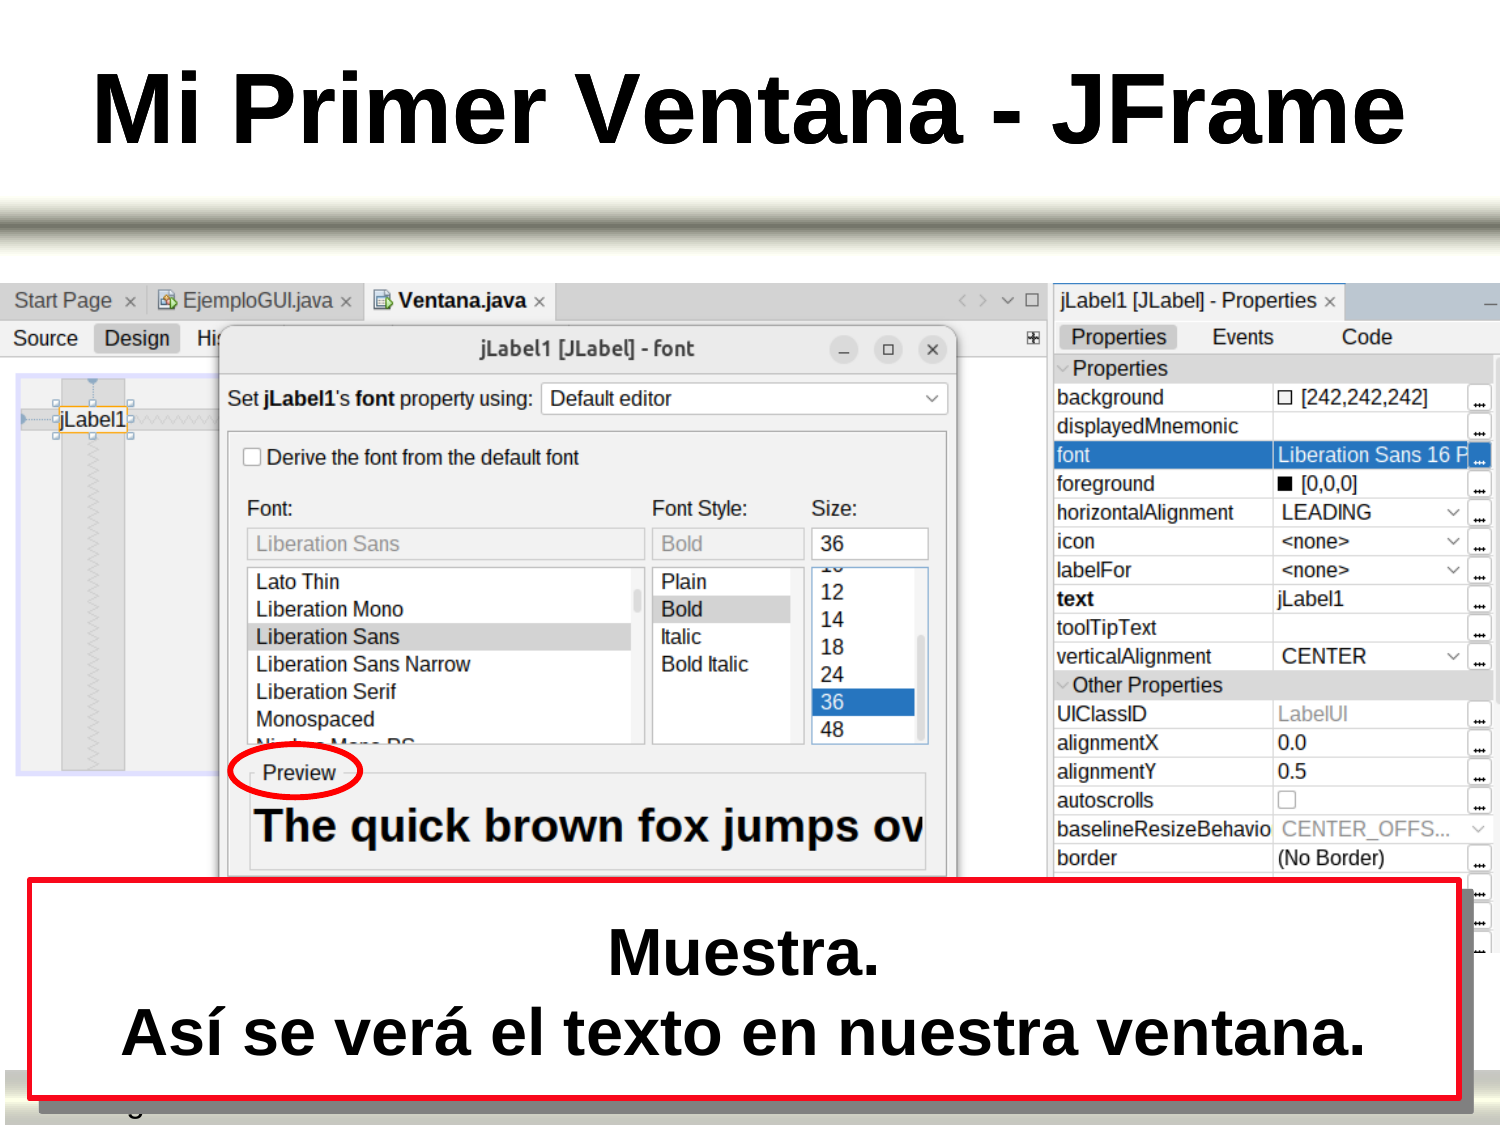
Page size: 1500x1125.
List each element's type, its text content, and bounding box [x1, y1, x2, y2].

text_box Muestra. Así se verá el texto en nuestra ventana. [29, 879, 1459, 1099]
title Mi Primer Ventana - JFrame [0, 9, 1500, 198]
picture [0, 283, 1500, 953]
